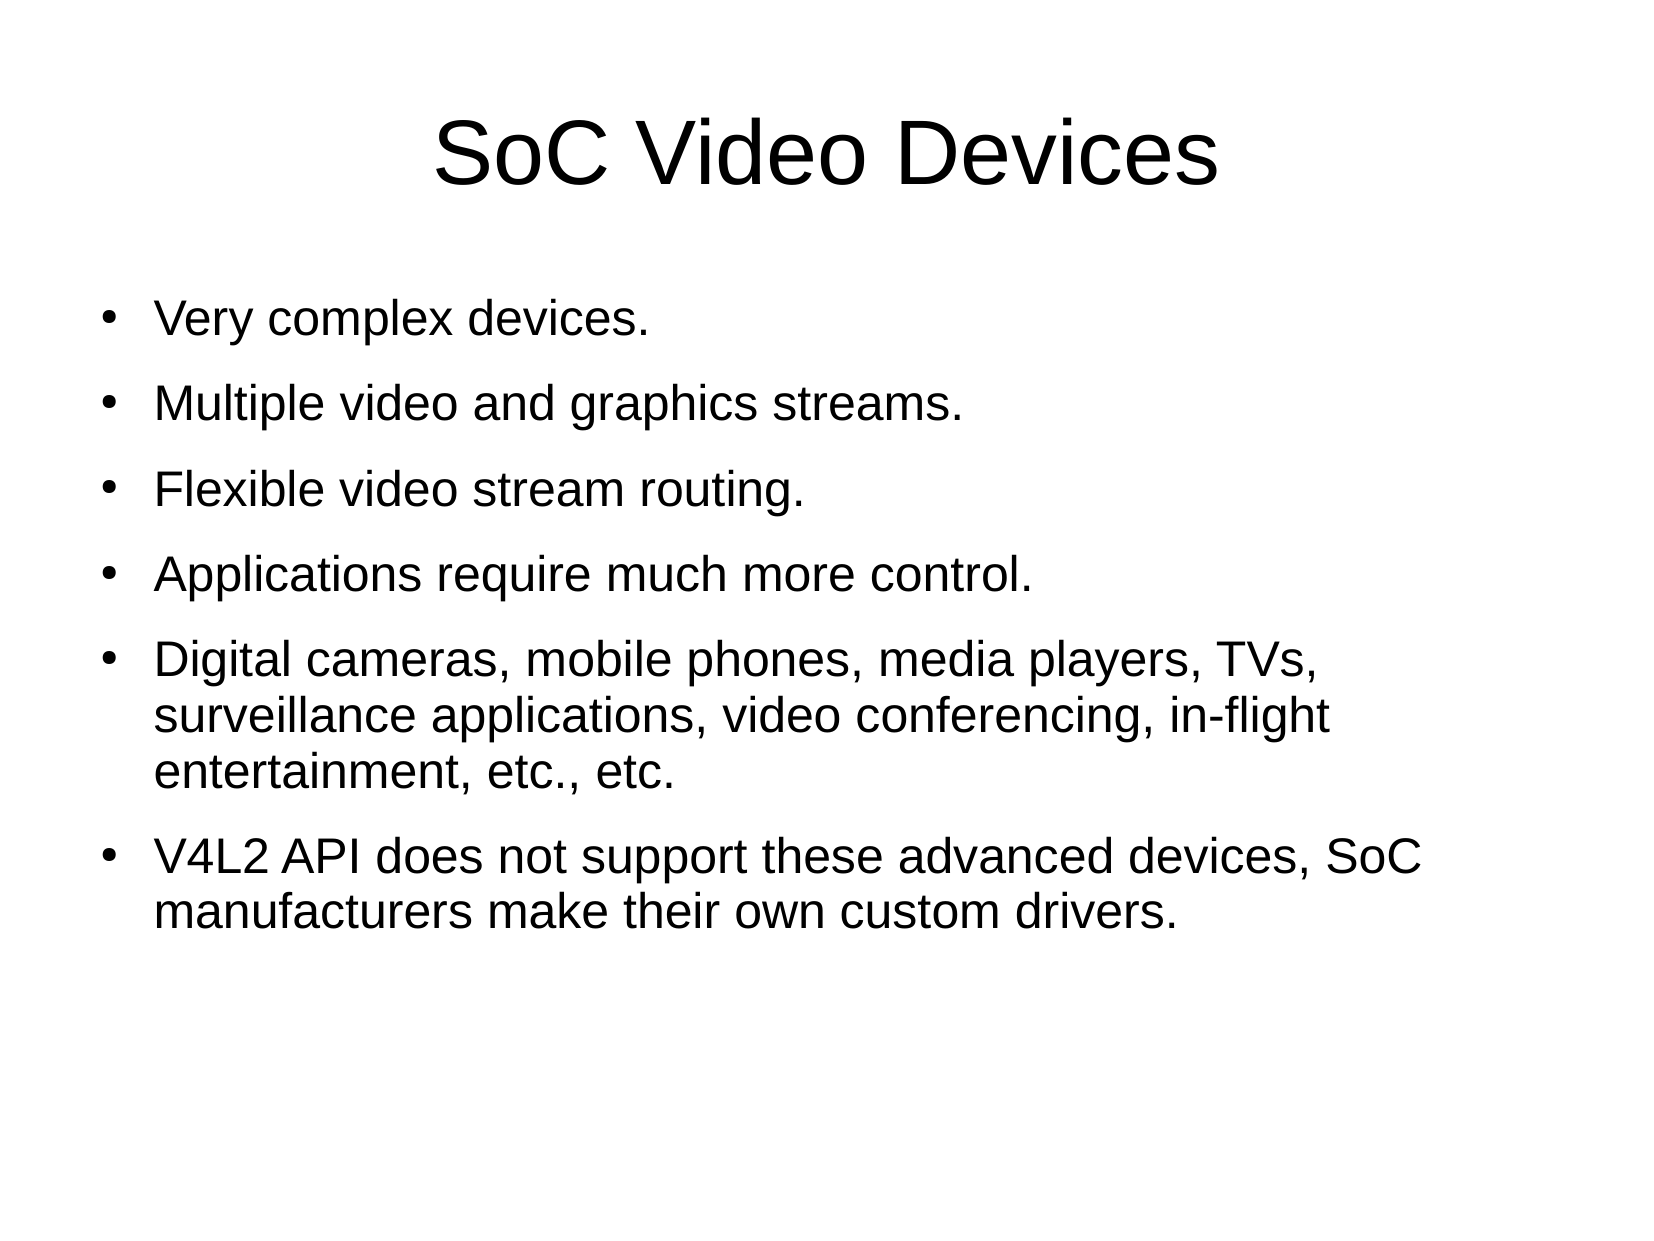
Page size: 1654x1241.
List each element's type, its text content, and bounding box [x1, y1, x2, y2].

list Very complex devices. Multiple video and graphics streams. Flexible video stream routing. Applications require much more control. Digital cameras, mobile phones, media players, TVs, surveillance applications, video conferencing, in-flight entertainment, etc., etc. V4L2 API does not support these advanced devices, SoC manufacturers make their own custom drivers. [82, 290, 1571, 1094]
title SoC Video Devices [82, 49, 1571, 257]
